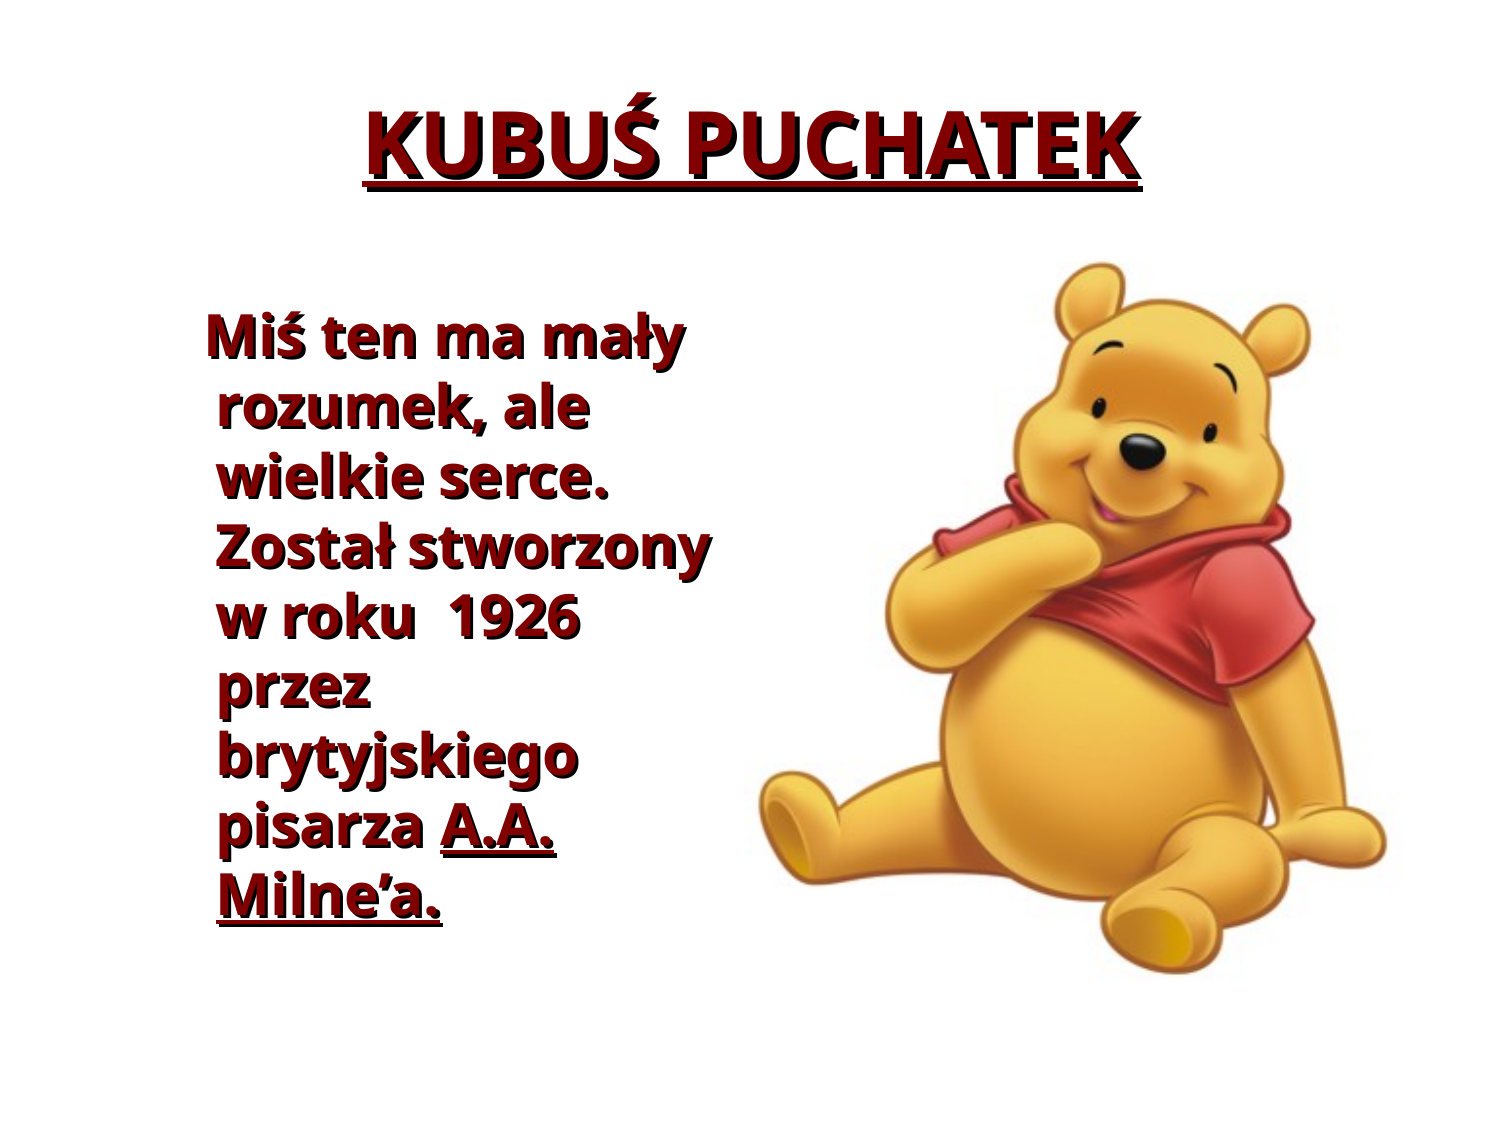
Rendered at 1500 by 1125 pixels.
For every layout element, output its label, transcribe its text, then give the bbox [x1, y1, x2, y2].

title KUBUŚ PUCHATEK [75, 45, 1426, 234]
picture [714, 231, 1444, 1012]
list Miś ten ma mały rozumek, ale wielkie serce. Został stworzony w roku 1926 przez brytyjskiego pisarza A.A. Milne’a. [88, 290, 752, 983]
